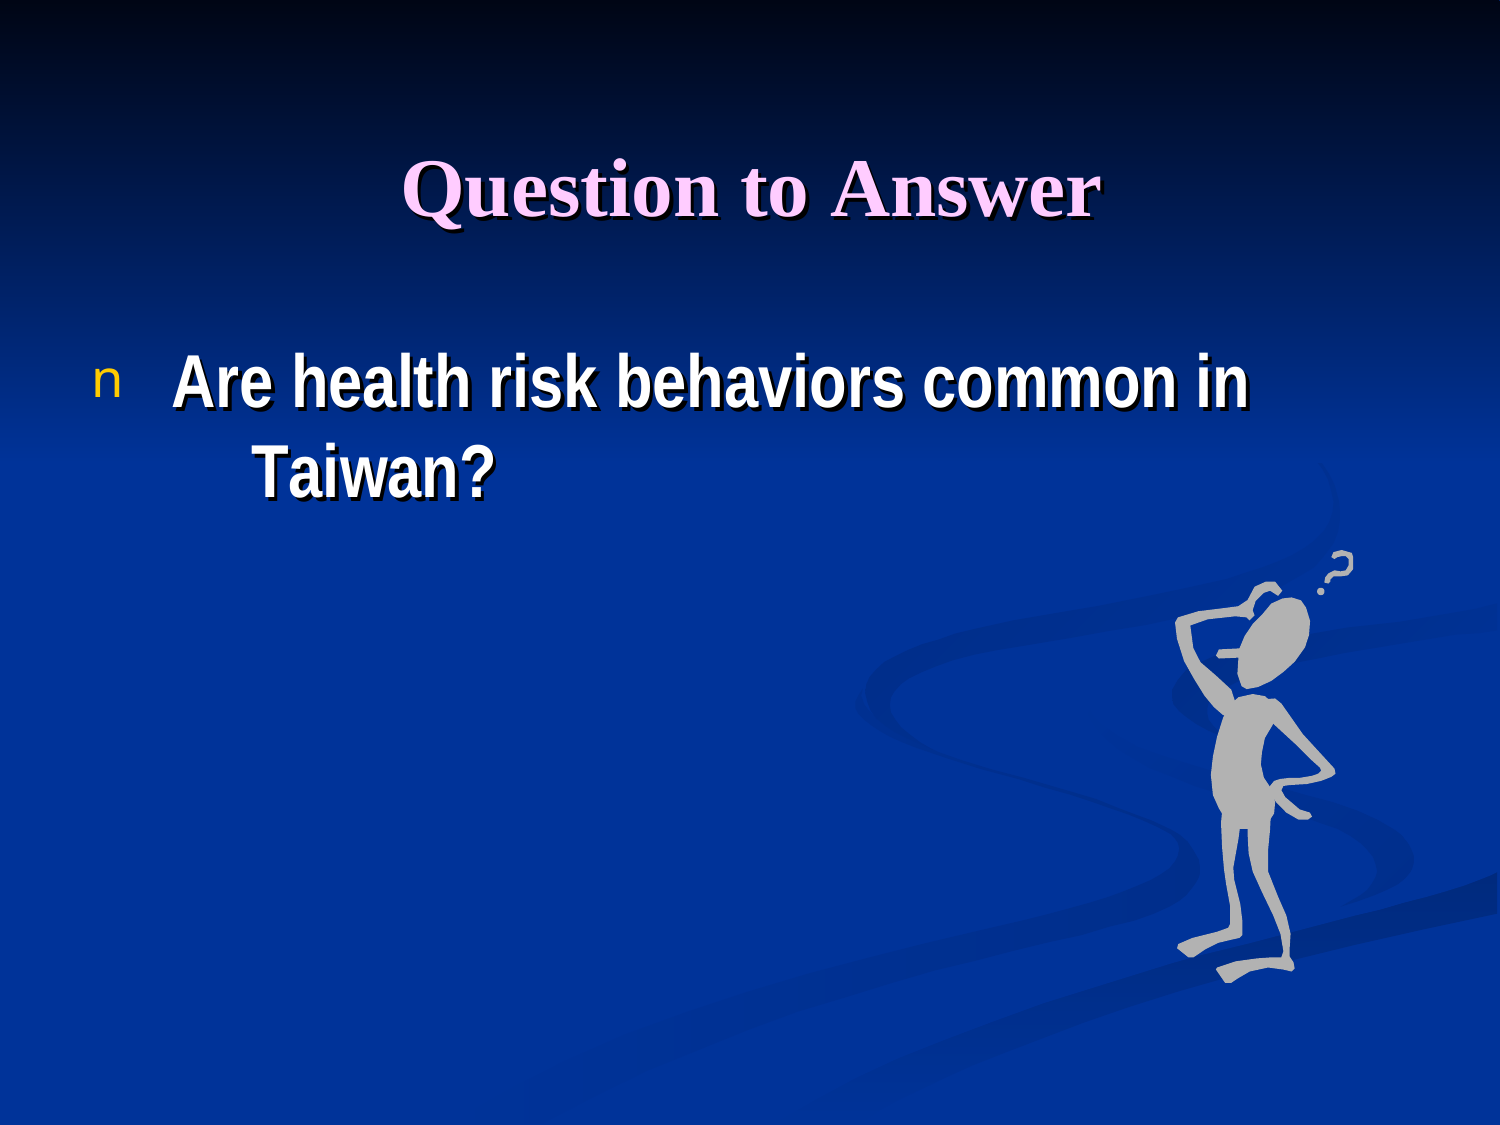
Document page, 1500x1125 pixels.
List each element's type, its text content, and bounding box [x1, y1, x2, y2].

picture [1175, 549, 1354, 983]
list Are health risk behaviors common in Taiwan? [76, 324, 1412, 1004]
title Question to Answer [76, 113, 1427, 254]
